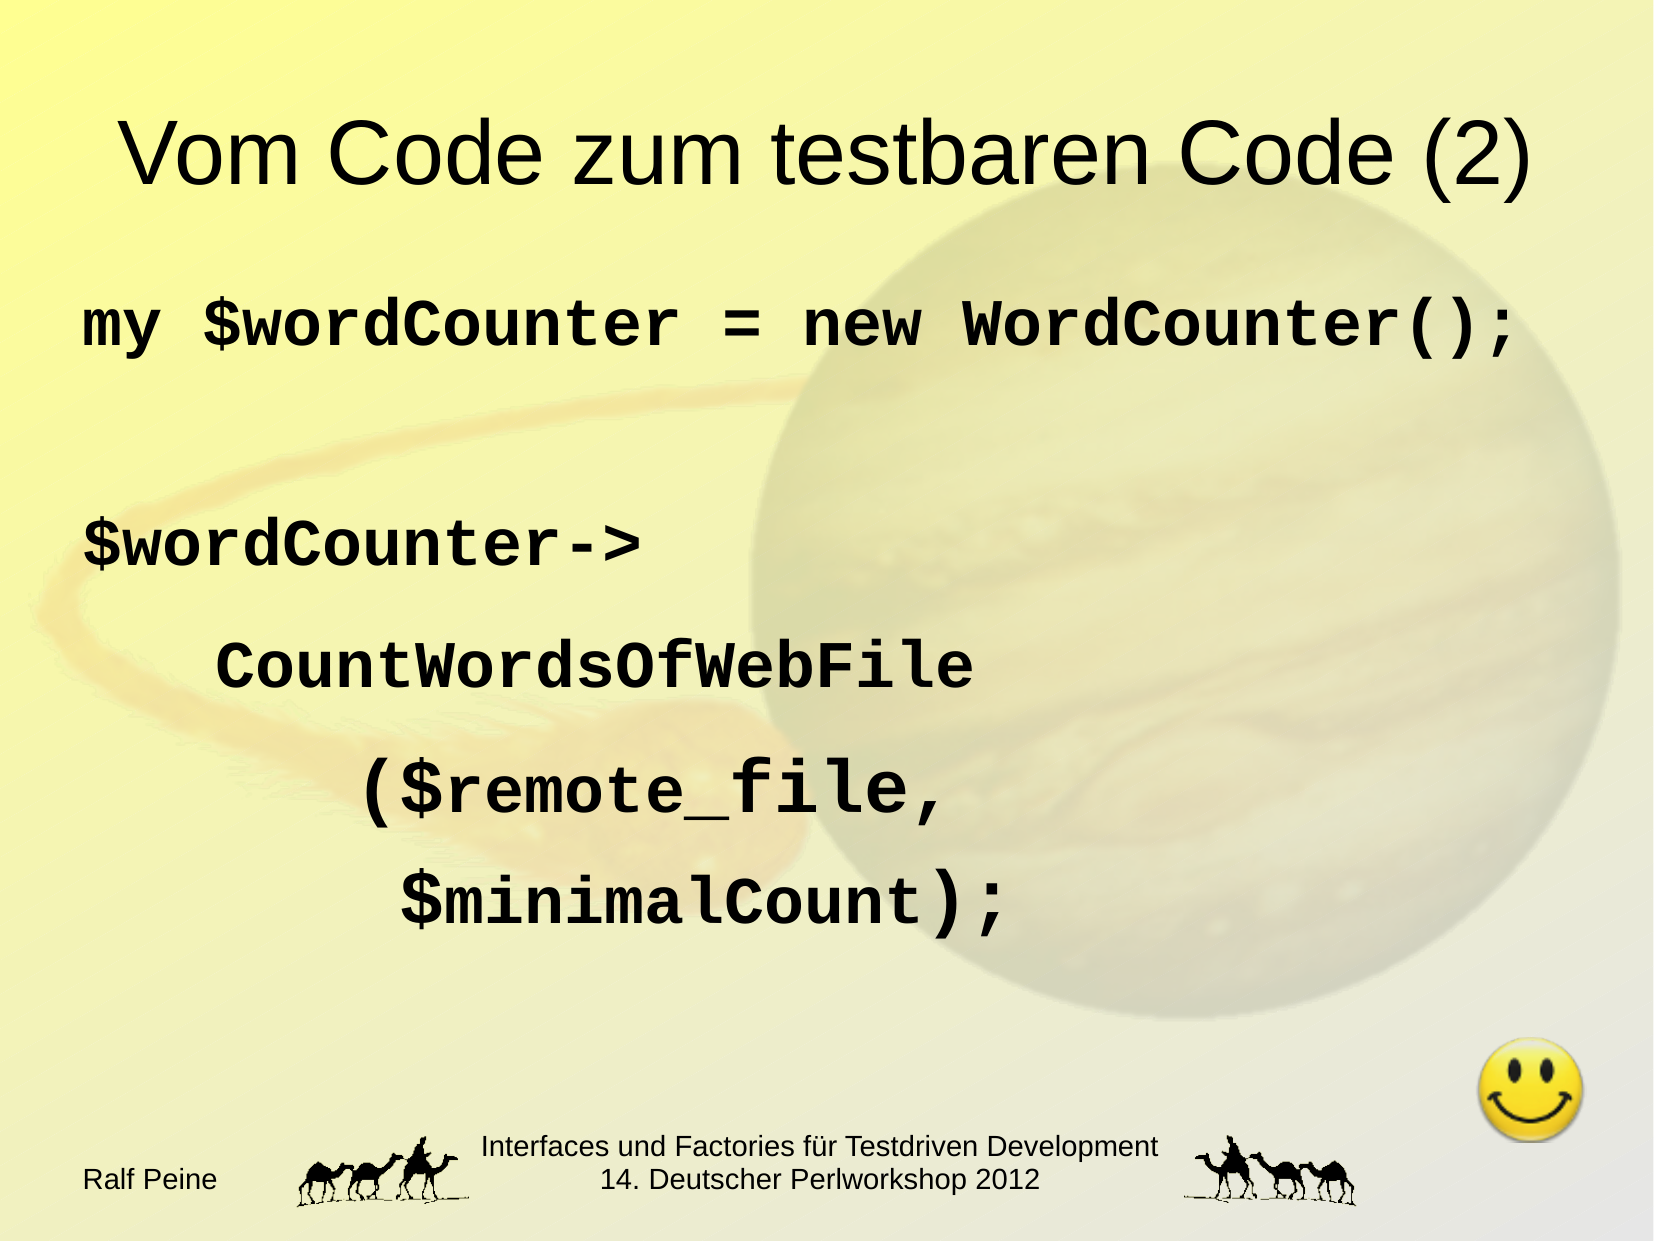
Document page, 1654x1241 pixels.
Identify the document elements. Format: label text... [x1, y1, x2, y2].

picture [1184, 1133, 1362, 1213]
list my $wordCounter = new WordCounter(); $wordCounter-> [82, 290, 1571, 1109]
text_box CountWordsOfWebFile [200, 625, 991, 716]
text_box ($remote_file, [340, 742, 970, 842]
title Vom Code zum testbaren Code (2) [82, 49, 1571, 257]
picture [3, 138, 1654, 1143]
picture [291, 1134, 469, 1214]
text_box $minimalCount); [385, 853, 1030, 954]
